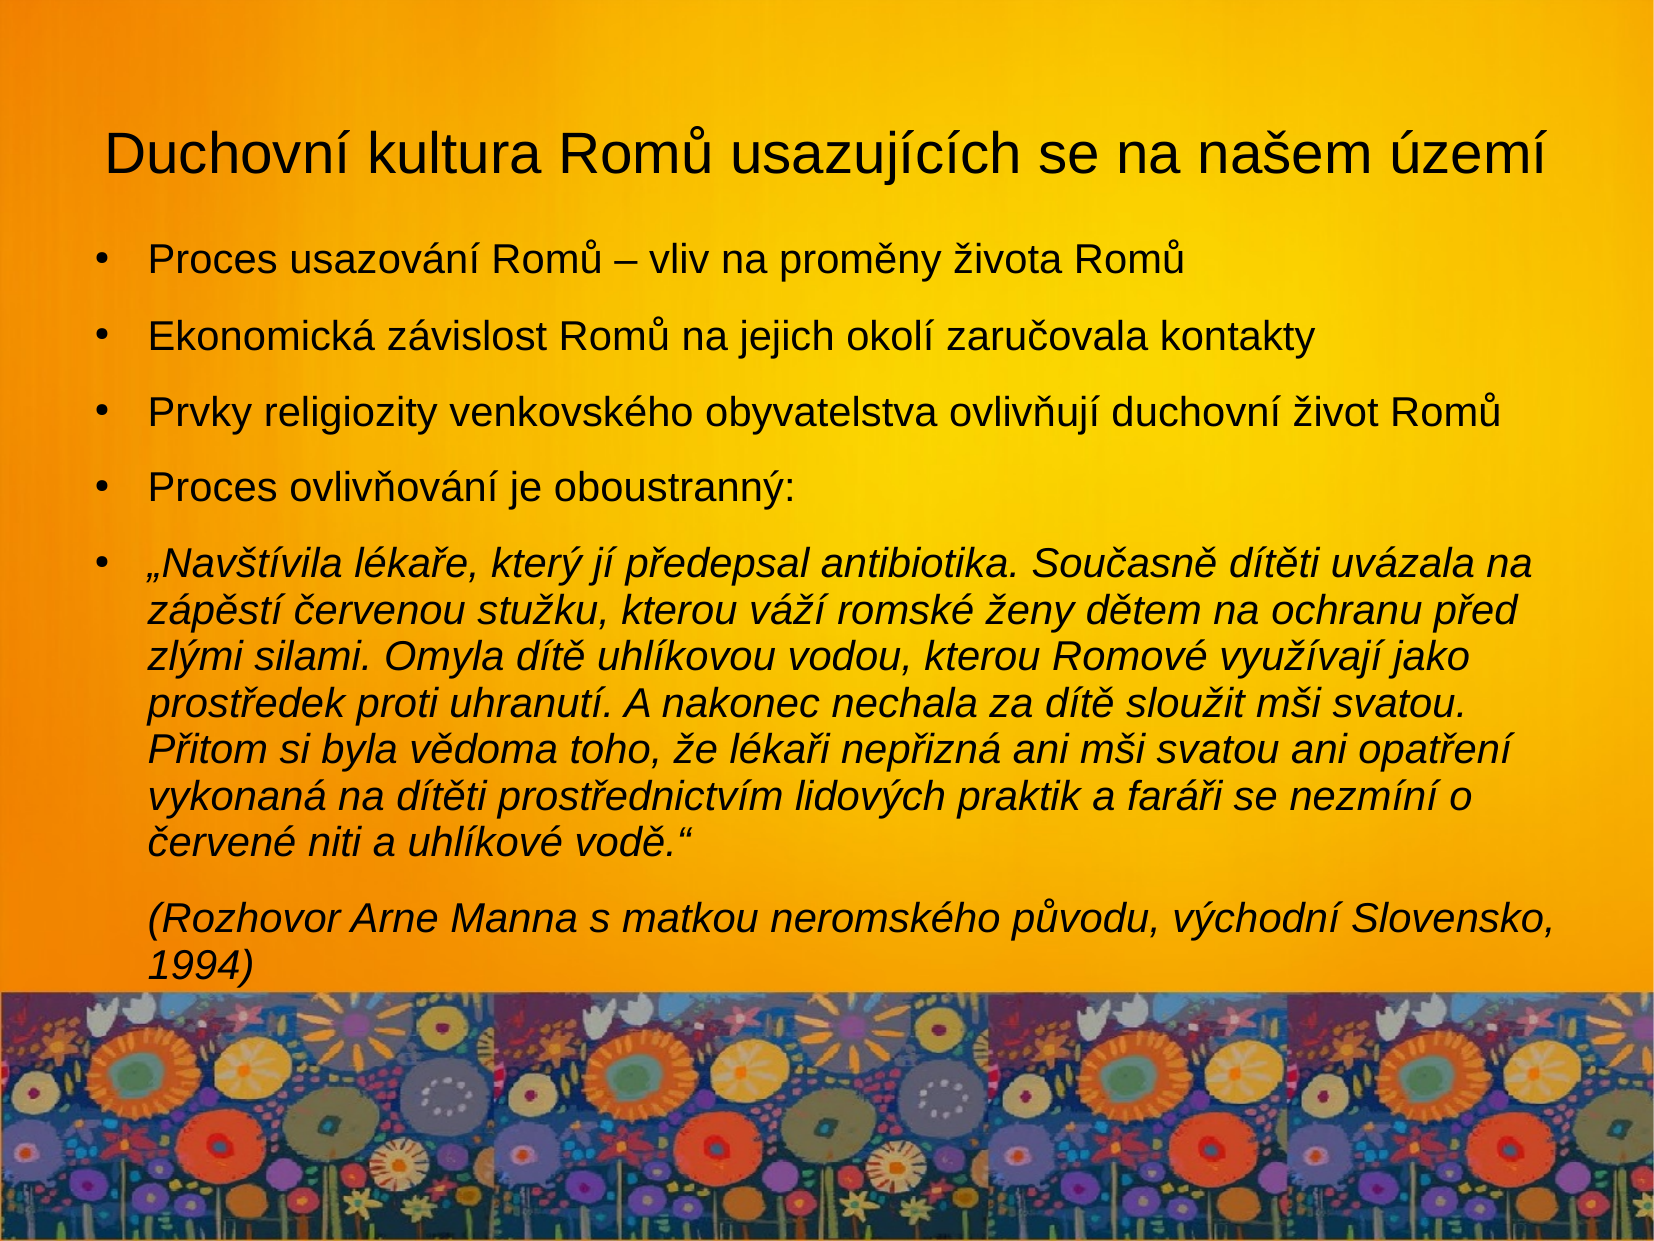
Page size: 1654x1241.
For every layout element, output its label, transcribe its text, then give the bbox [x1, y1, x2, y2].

picture [0, 0, 1654, 1241]
list Proces usazování Romů – vliv na proměny života Romů Ekonomická závislost Romů na jejich okolí zaručovala kontakty Prvky religiozity venkovského obyvatelstva ovlivňují duchovní život Romů Proces ovlivňování je oboustranný: „Navštívila lékaře, který jí předepsal antibiotika. Současně dítěti uvázala na zápěstí červenou stužku, kterou váží romské ženy dětem na ochranu před zlými silami. Omyla dítě uhlíkovou vodou, kterou Romové využívají jako prostředek proti uhranutí. A nakonec nechala za dítě sloužit mši svatou. Přitom si byla vědoma toho, že lékaři nepřizná ani mši svatou ani opatření vykonaná na dítěti prostřednictvím lidových praktik a faráři se nezmíní o červené niti a uhlíkové vodě.“ (Rozhovor Arne Manna s matkou neromského původu, východní Slovensko, 1994) [76, 236, 1565, 1055]
title Duchovní kultura Romů usazujících se na našem území [82, 49, 1571, 257]
